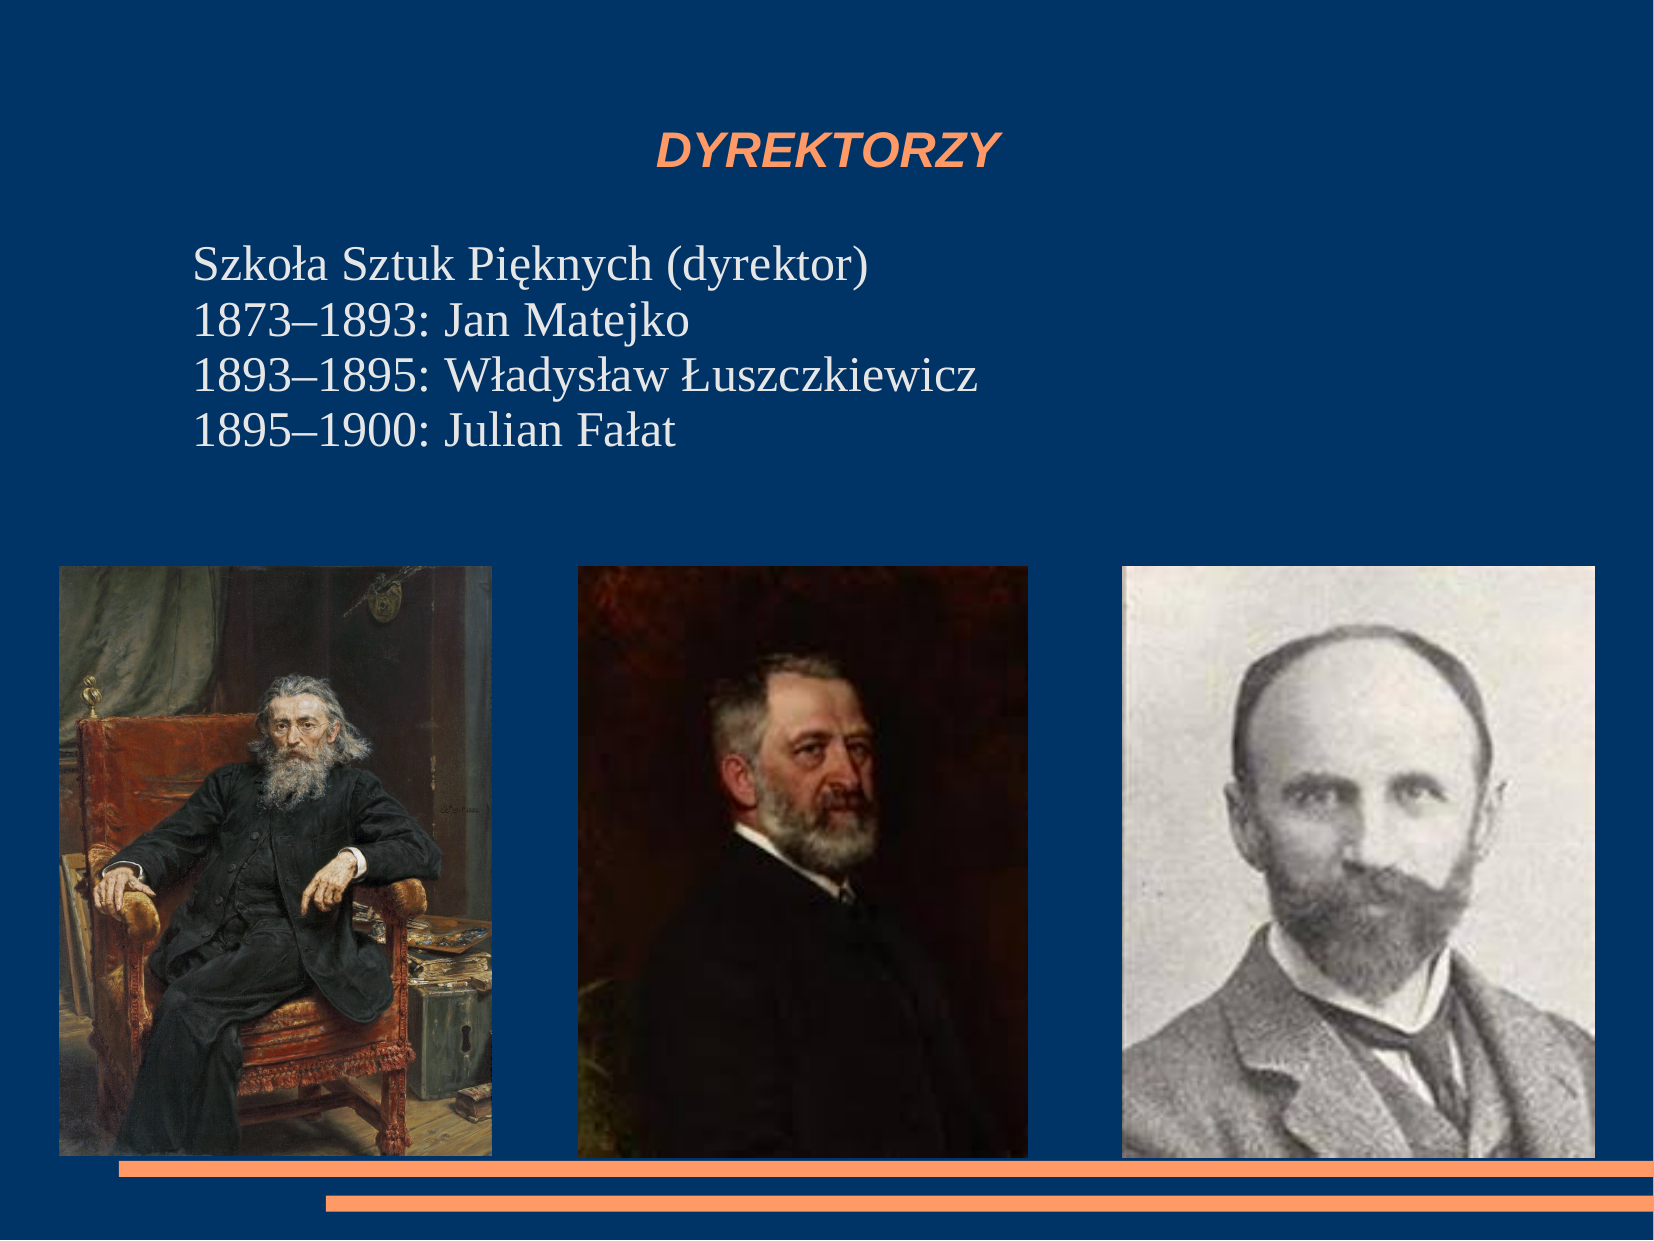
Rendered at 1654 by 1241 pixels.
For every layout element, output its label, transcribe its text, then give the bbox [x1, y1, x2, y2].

picture [578, 566, 1028, 1158]
picture [1122, 566, 1595, 1158]
picture [59, 566, 492, 1156]
list Szkoła Sztuk Pięknych (dyrektor) 1873–1893: Jan Matejko 1893–1895: Władysław Łuszczkiewicz 1895–1900: Julian Fałat [121, 236, 1561, 1047]
title DYREKTORZY [121, 46, 1534, 236]
